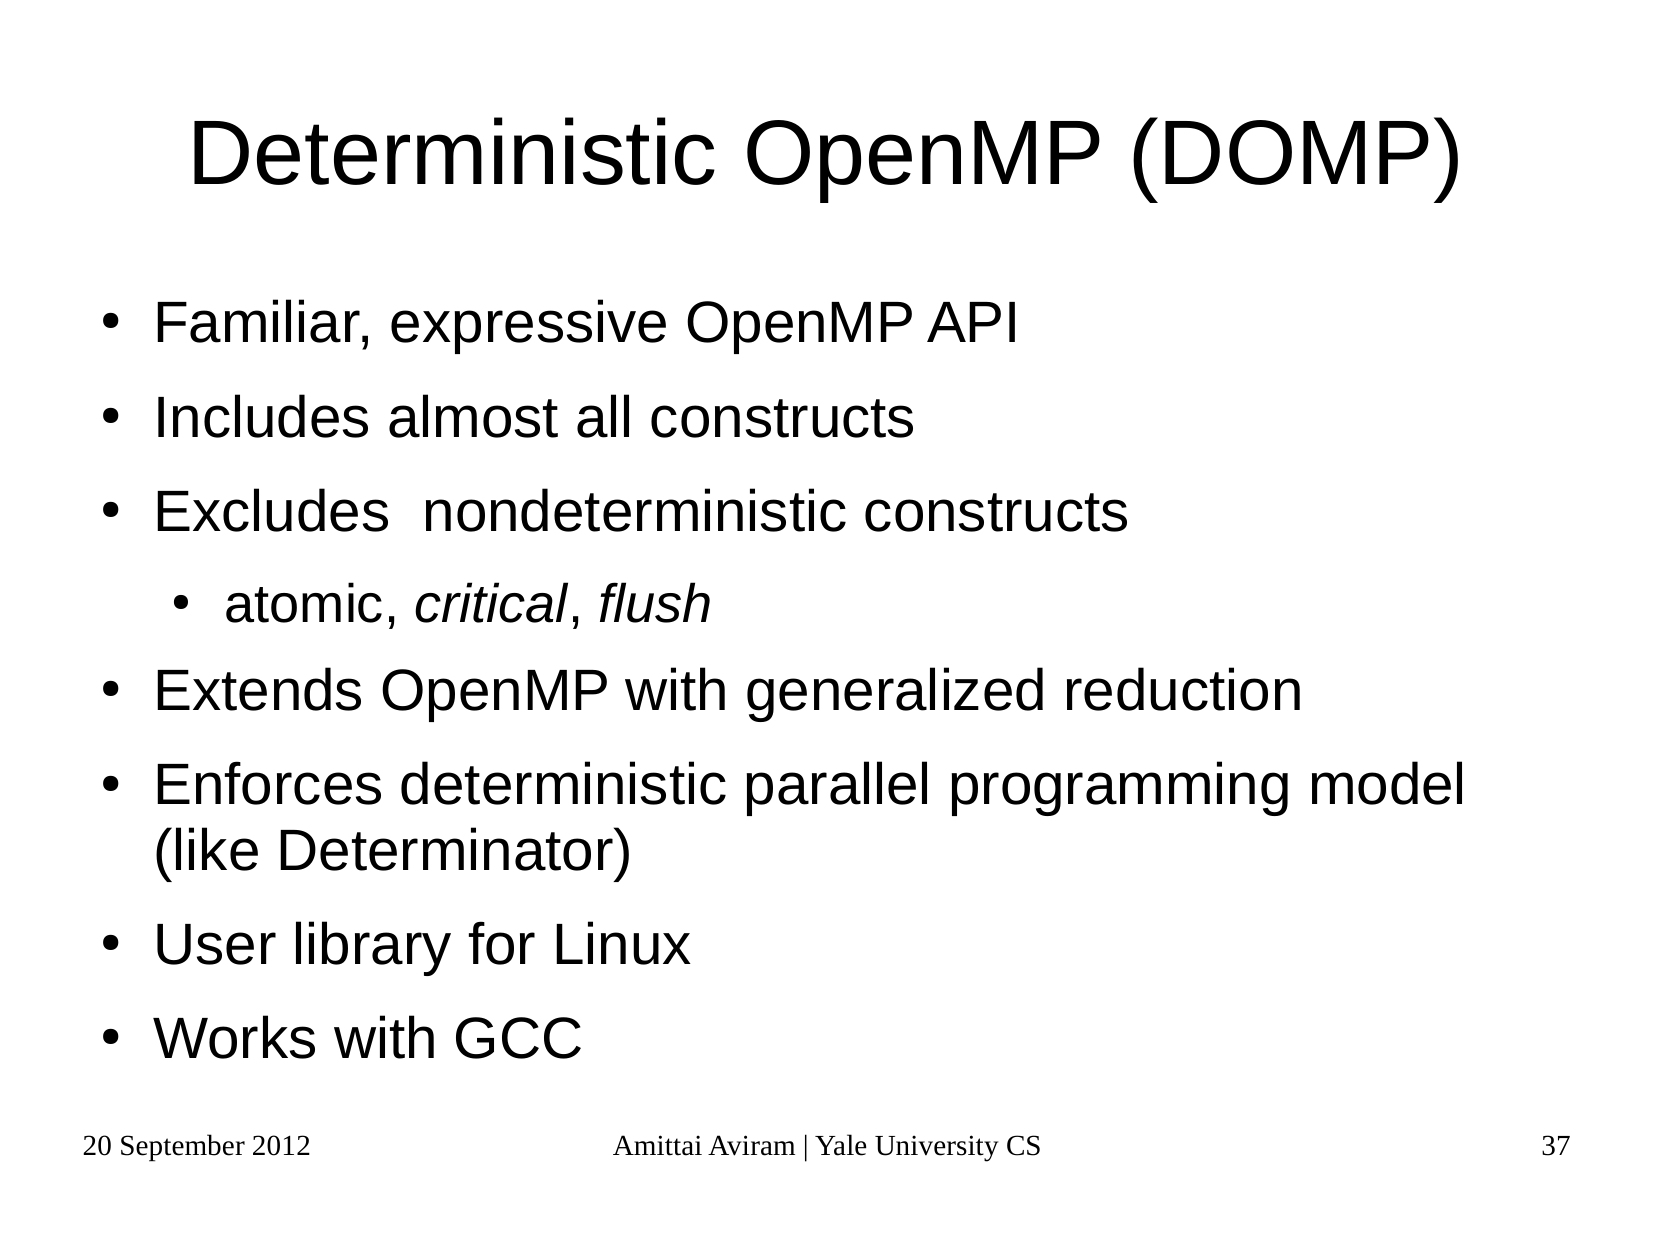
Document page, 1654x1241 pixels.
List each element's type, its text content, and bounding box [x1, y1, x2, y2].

list Familiar, expressive OpenMP API Includes almost all constructs Excludes nondeterministic constructs atomic, critical, flush Extends OpenMP with generalized reduction Enforces deterministic parallel programming model (like Determinator) User library for Linux Works with GCC [82, 290, 1571, 1109]
title Deterministic OpenMP (DOMP) [82, 49, 1571, 257]
